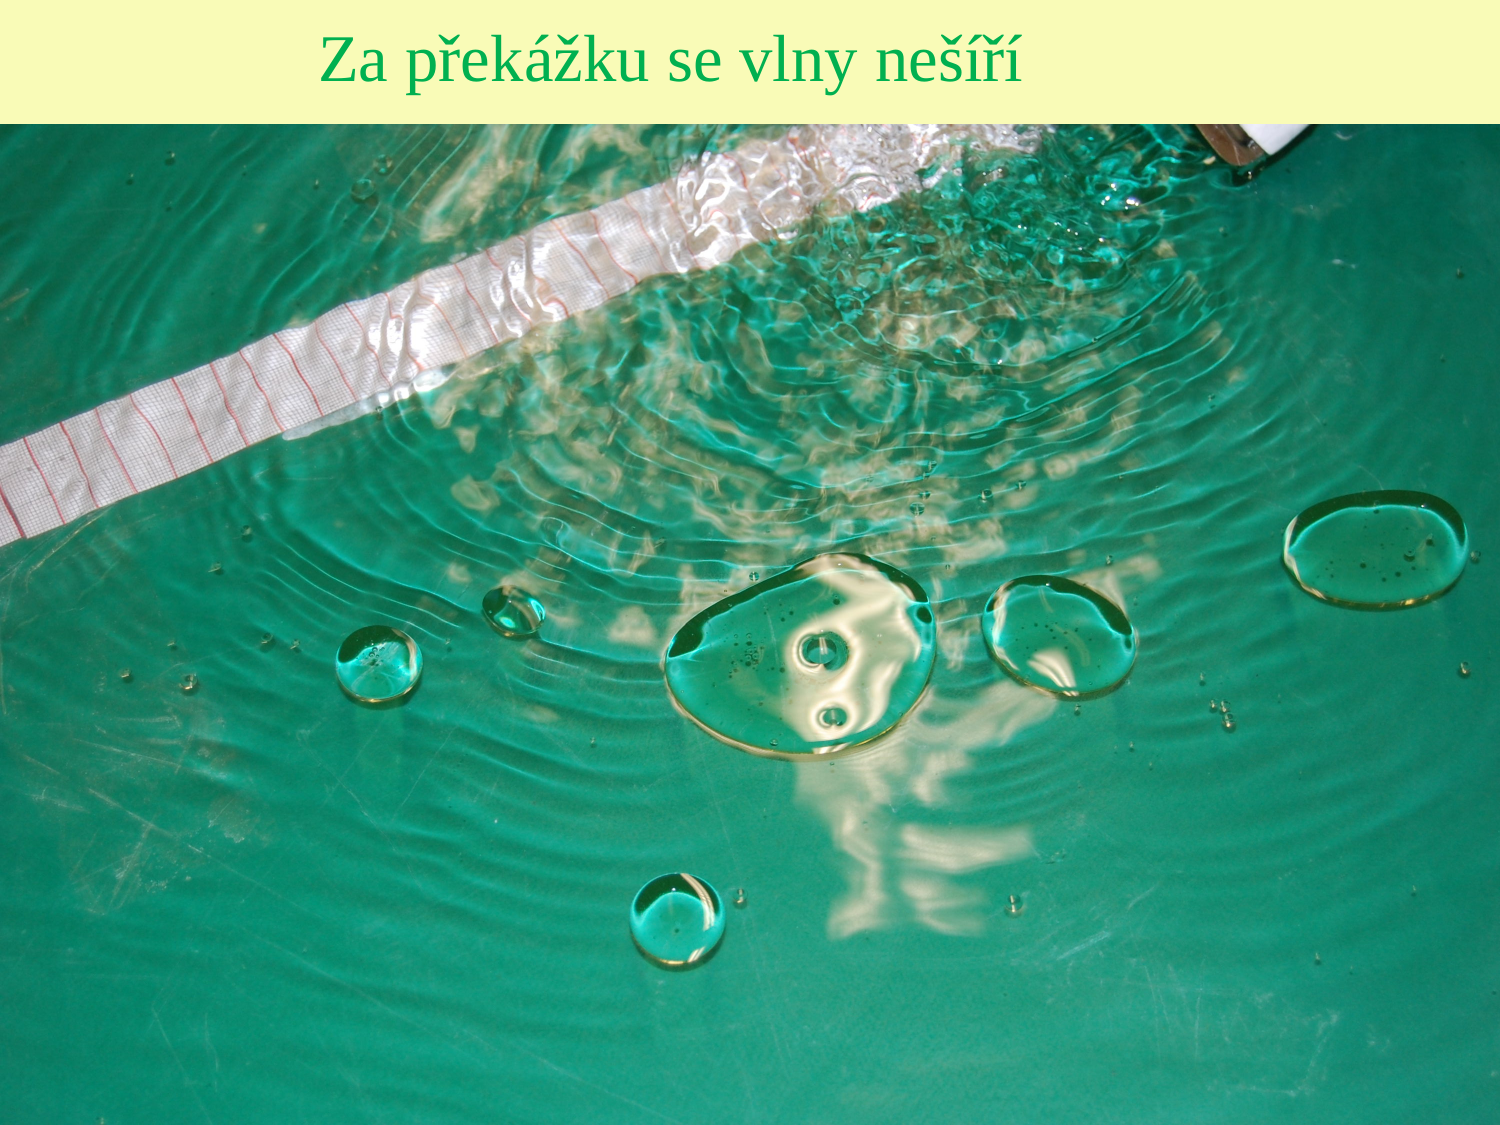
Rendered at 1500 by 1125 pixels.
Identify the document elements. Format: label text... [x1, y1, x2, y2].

picture [0, 124, 1500, 1125]
text_box Za překážku se vlny nešíří [303, 0, 1040, 103]
